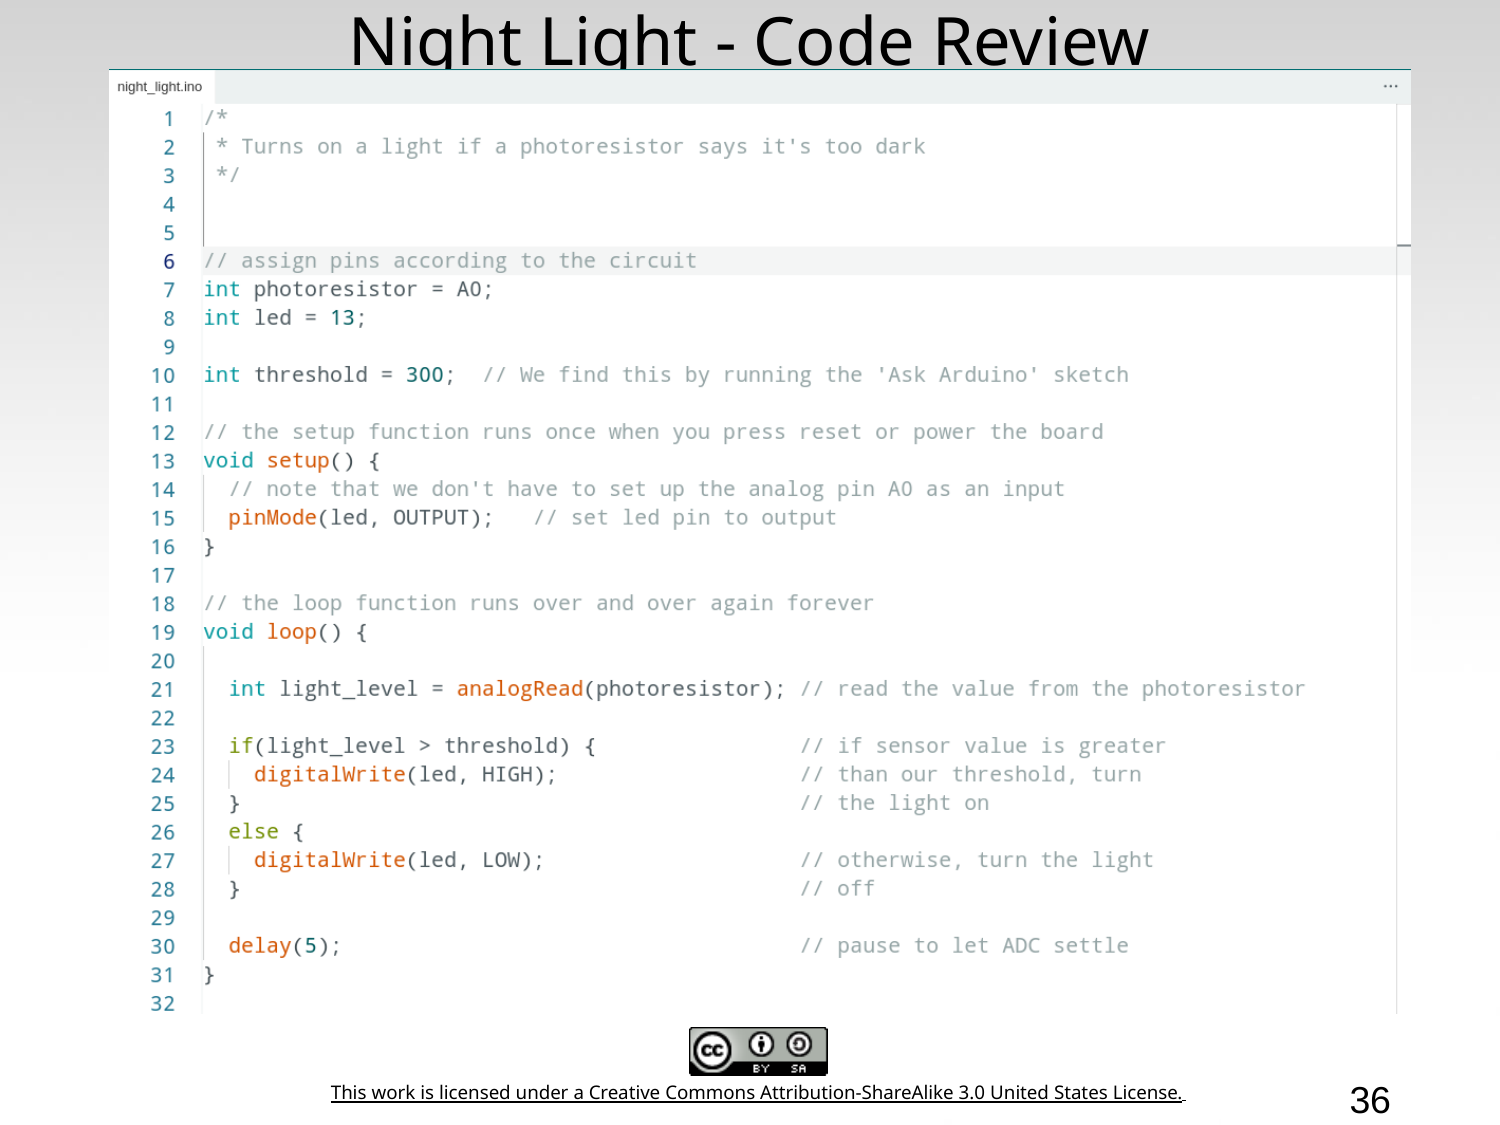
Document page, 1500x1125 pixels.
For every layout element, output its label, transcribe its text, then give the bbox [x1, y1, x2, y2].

title Night Light - Code Review [112, 0, 1388, 69]
picture [0, 0, 1500, 1125]
